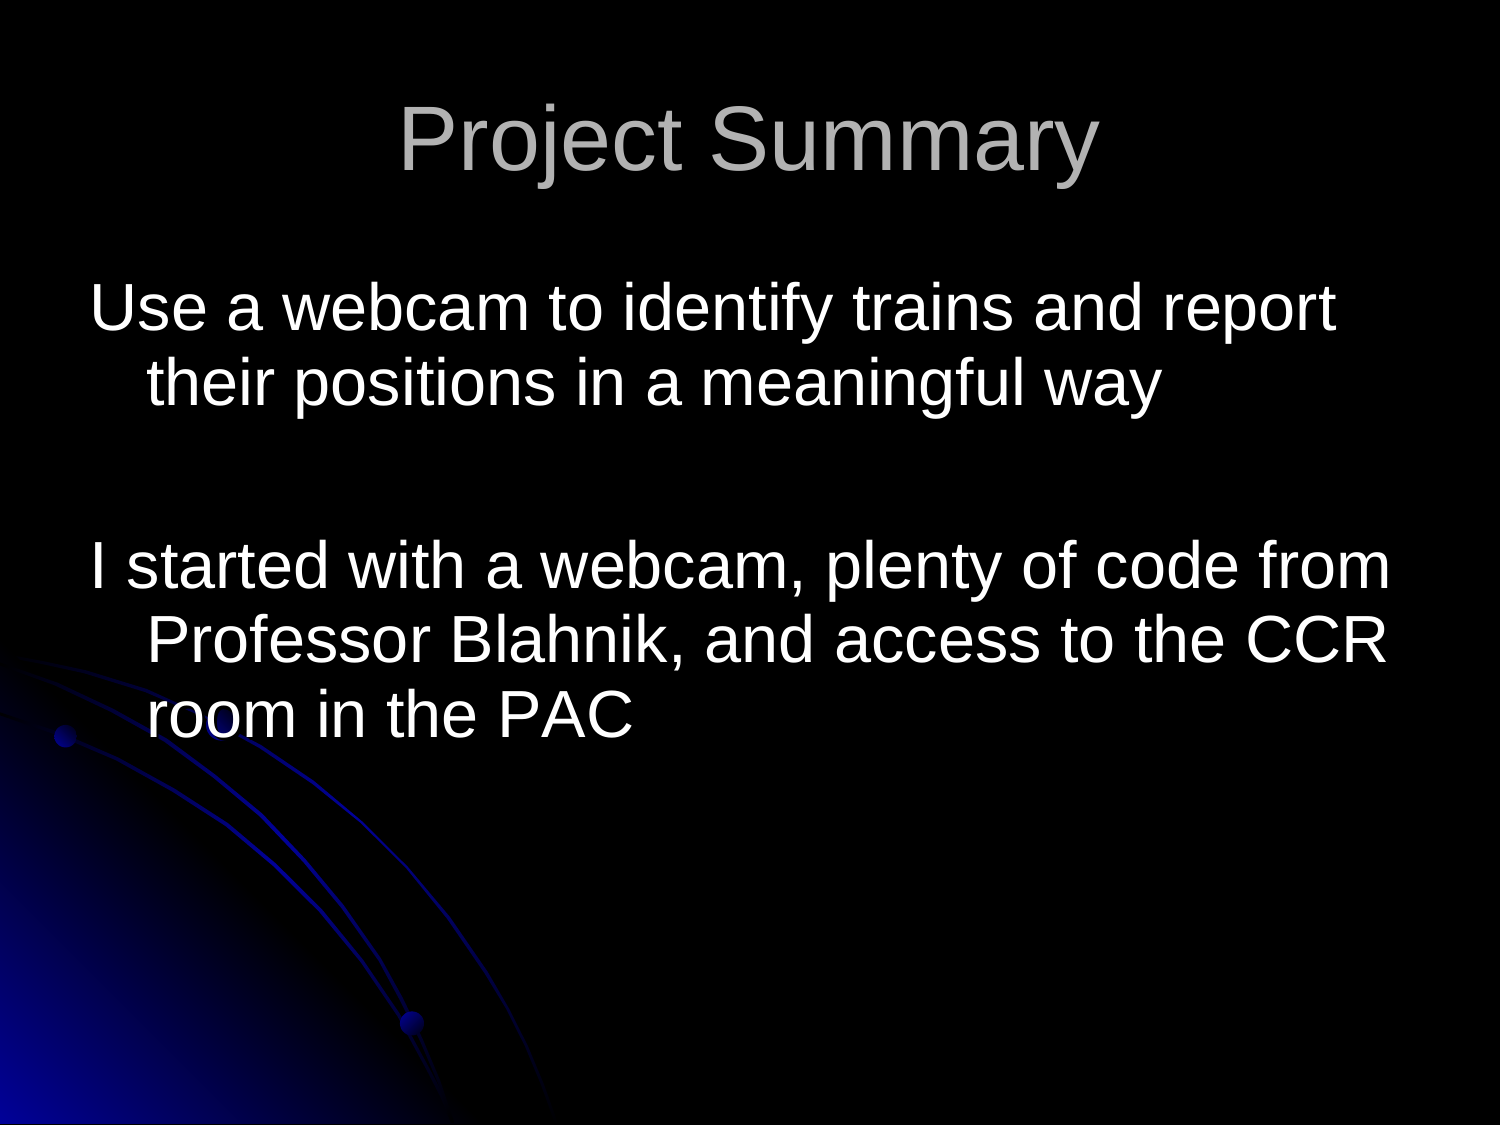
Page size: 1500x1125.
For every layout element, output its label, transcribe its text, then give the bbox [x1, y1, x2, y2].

title Project Summary [75, 45, 1426, 233]
list Use a webcam to identify trains and report their positions in a meaningful way I started with a webcam, plenty of code from Professor Blahnik, and access to the CCR room in the PAC [75, 262, 1426, 1006]
